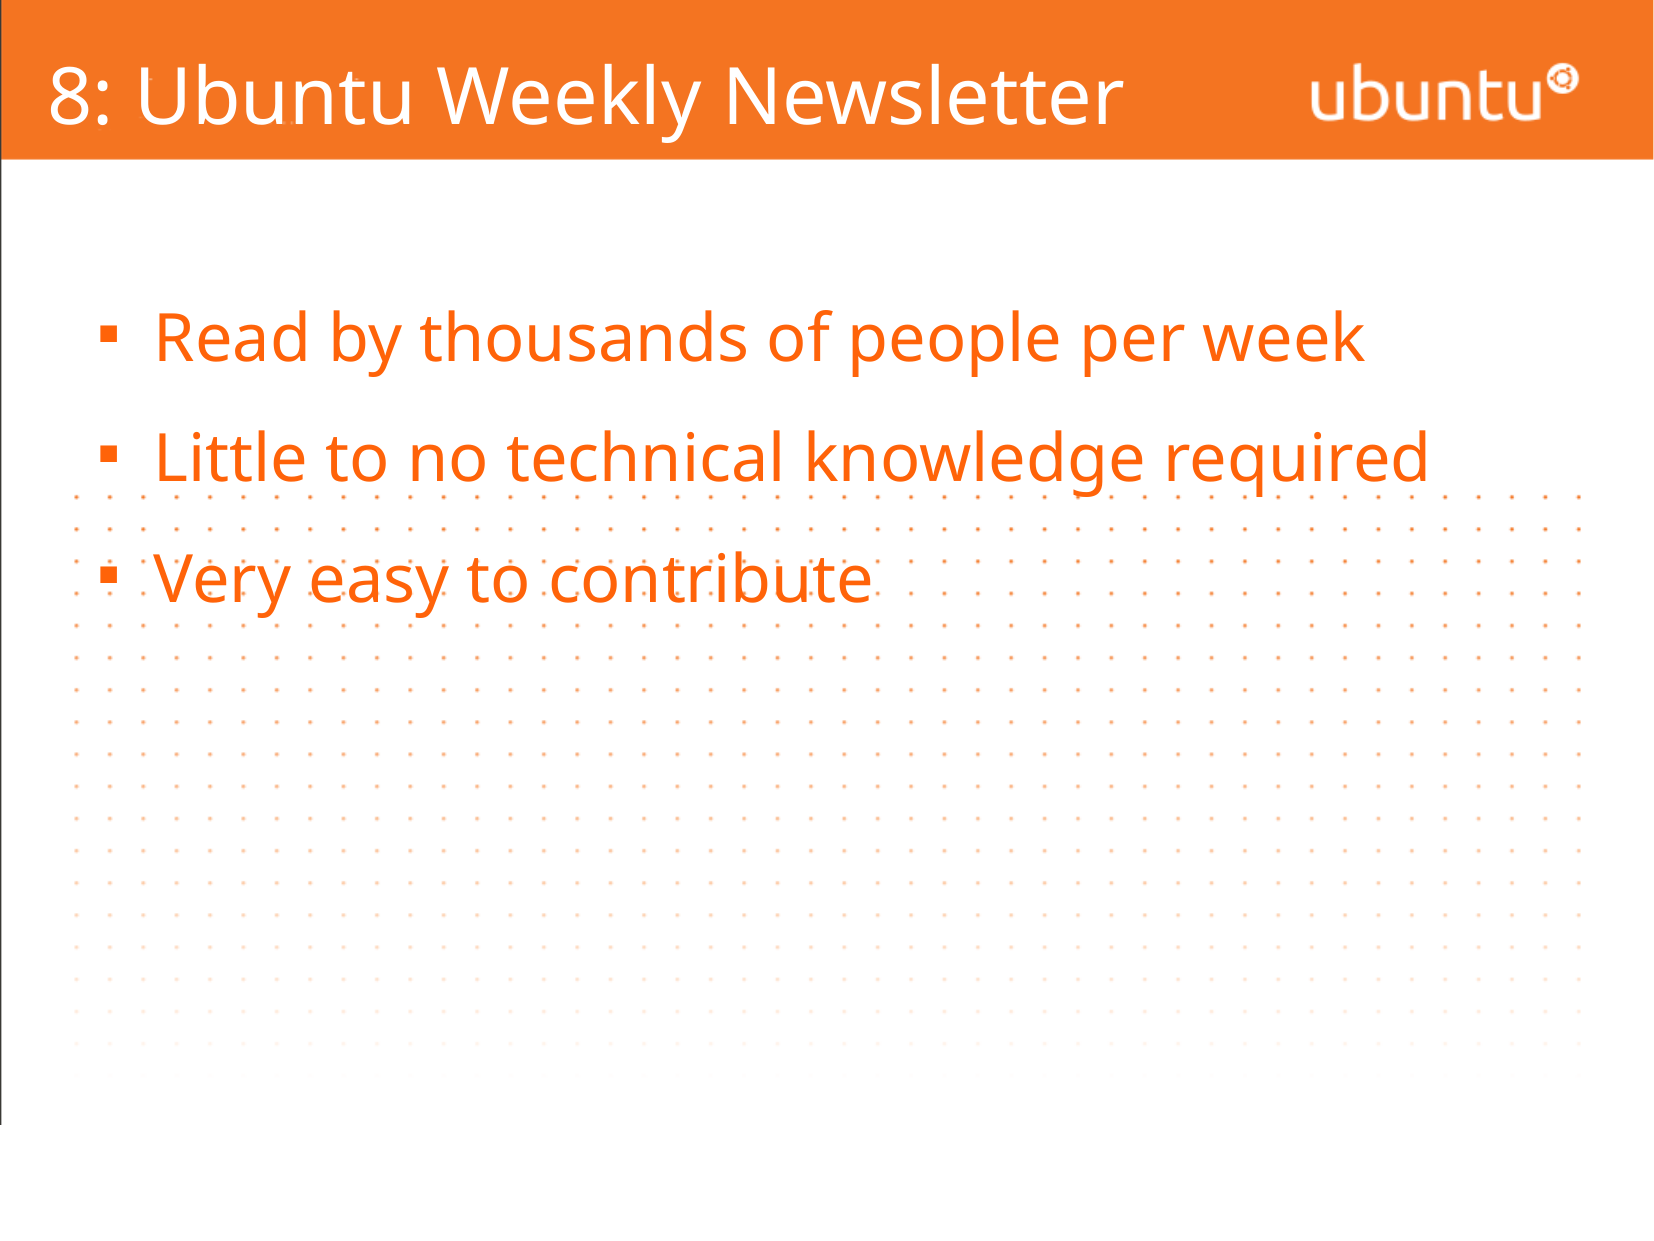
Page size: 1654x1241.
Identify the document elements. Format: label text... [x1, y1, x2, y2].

title 8: Ubuntu Weekly Newsletter [47, 29, 1276, 158]
picture [0, 0, 1654, 1125]
list Read by thousands of people per week Little to no technical knowledge required Very easy to contribute [82, 290, 1571, 1010]
